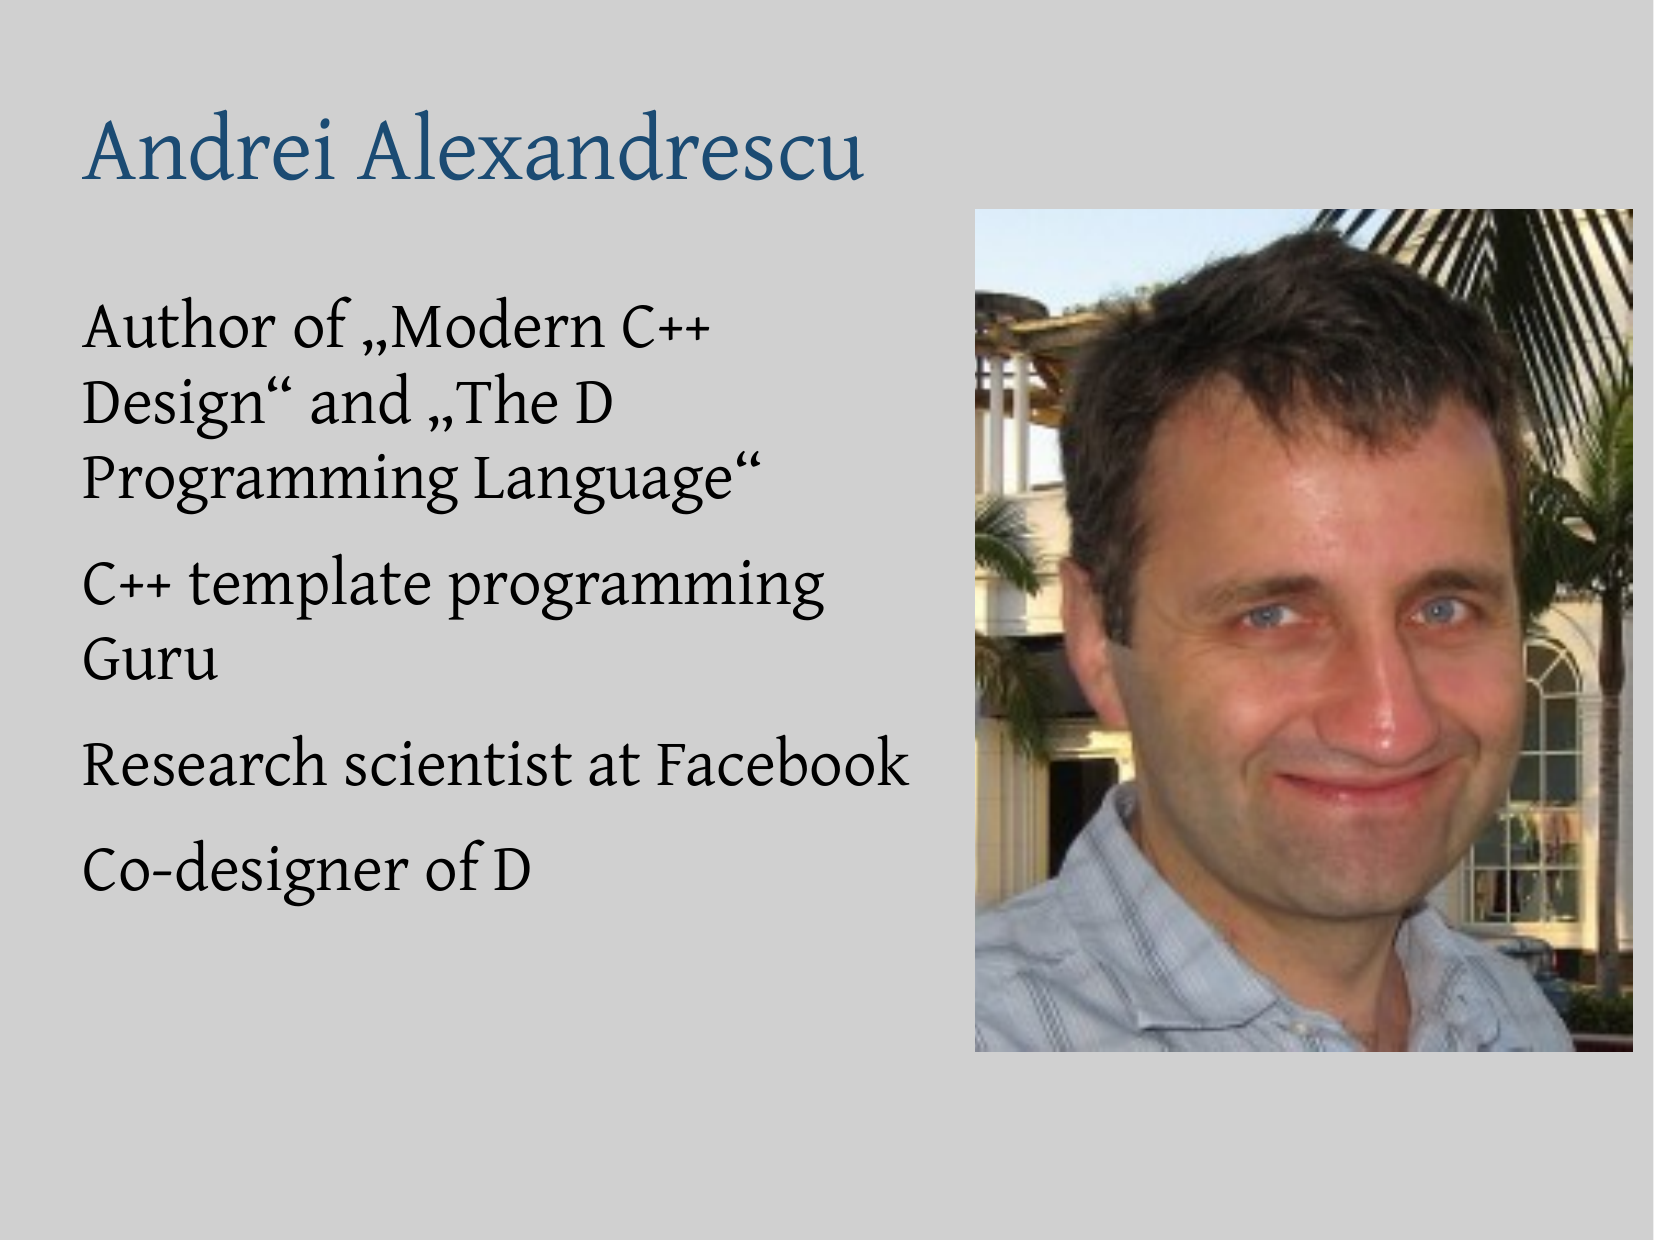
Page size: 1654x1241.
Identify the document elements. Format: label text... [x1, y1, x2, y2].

list Author of „Modern C++ Design“ and „The D Programming Language“ C++ template programming Guru Research scientist at Facebook Co-designer of D [82, 290, 916, 1010]
picture [975, 209, 1633, 1052]
title Andrei Alexandrescu [82, 49, 1571, 257]
